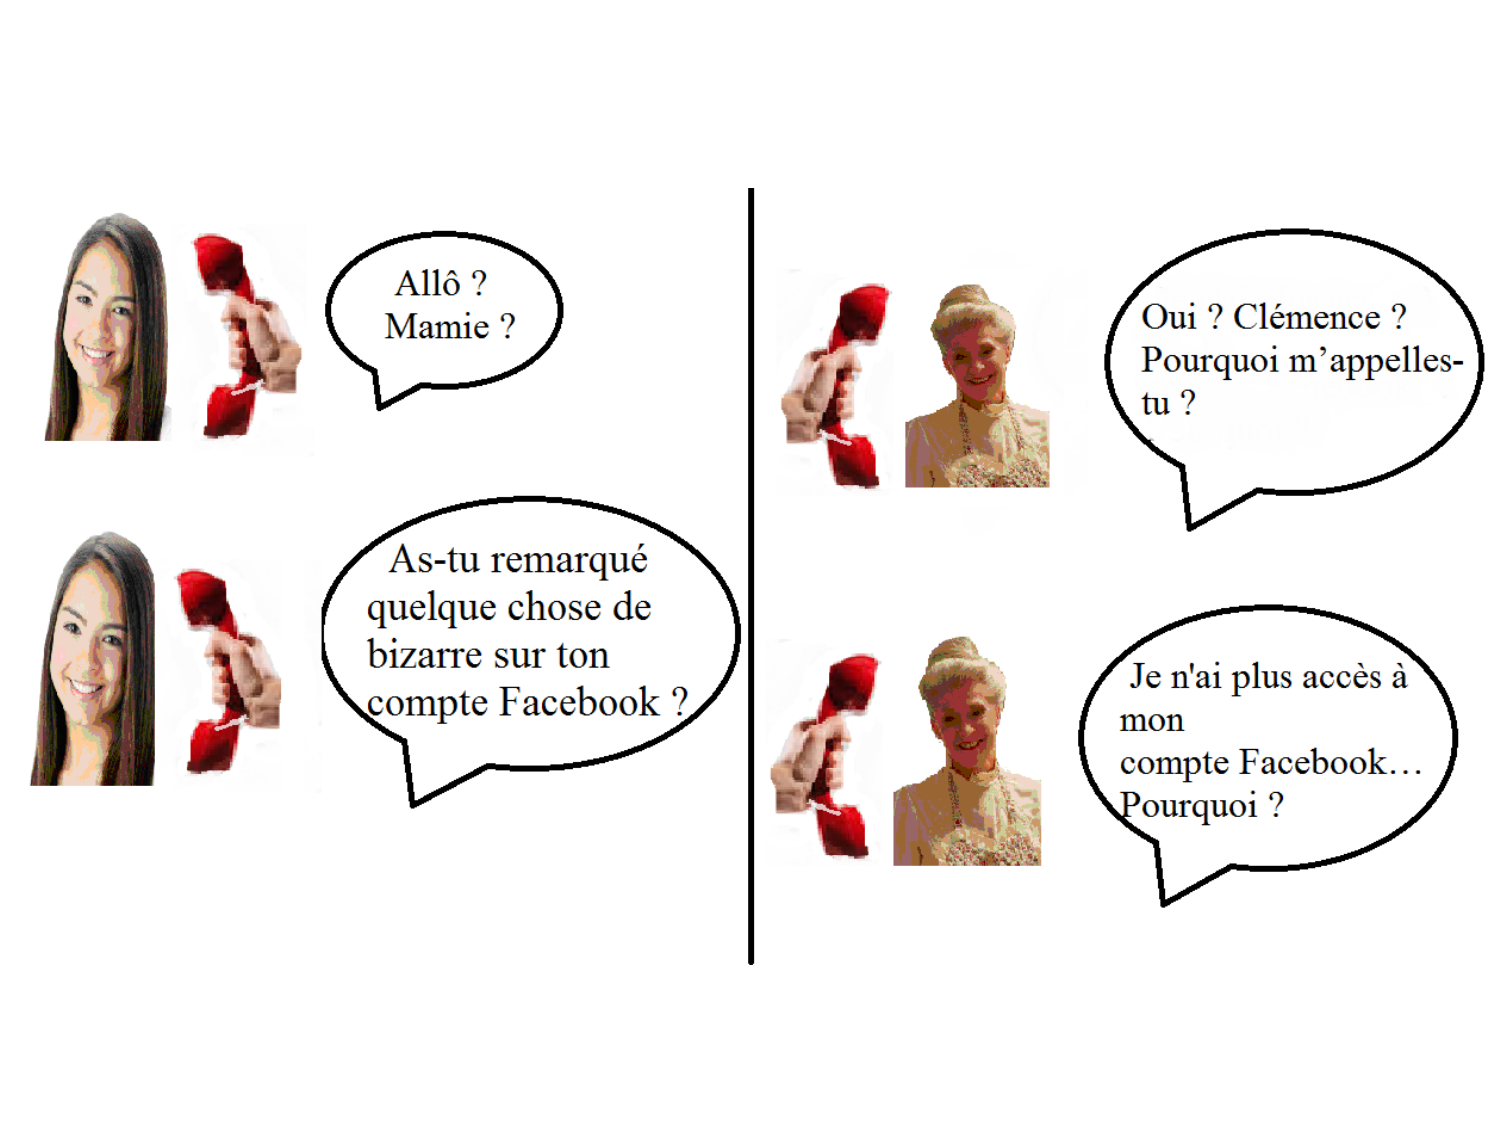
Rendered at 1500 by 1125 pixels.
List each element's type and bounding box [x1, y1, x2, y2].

picture [0, 188, 1500, 965]
